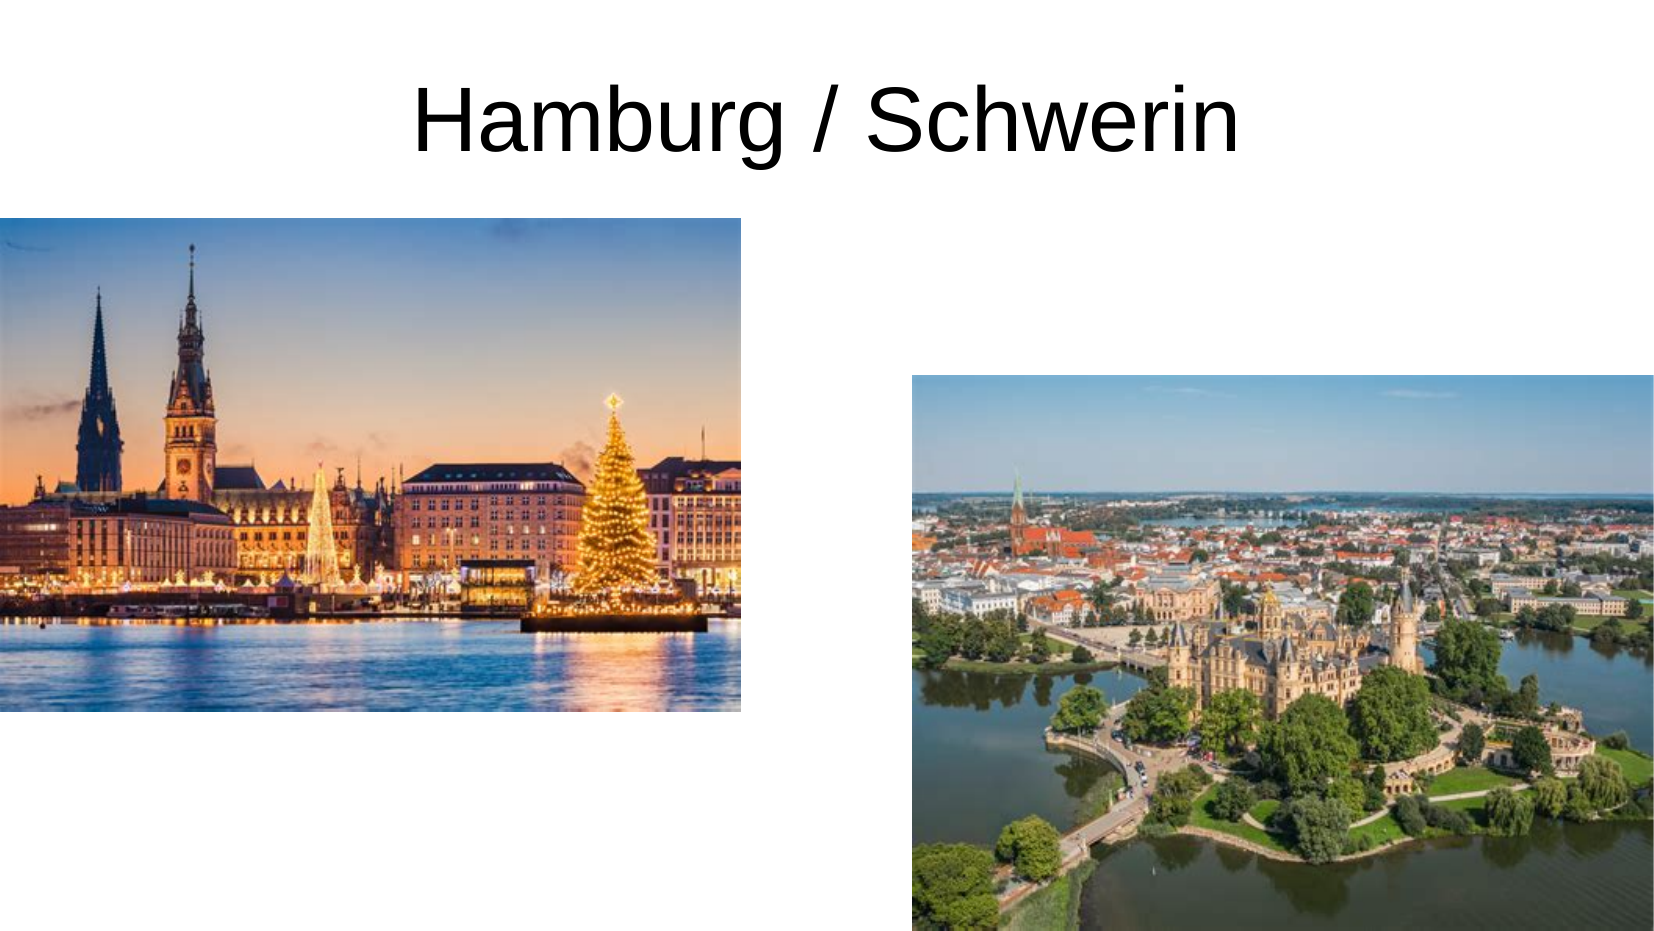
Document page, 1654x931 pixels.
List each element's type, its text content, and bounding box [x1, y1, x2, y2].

picture [912, 375, 1654, 931]
title Hamburg / Schwerin [82, 37, 1571, 193]
picture [0, 218, 741, 712]
